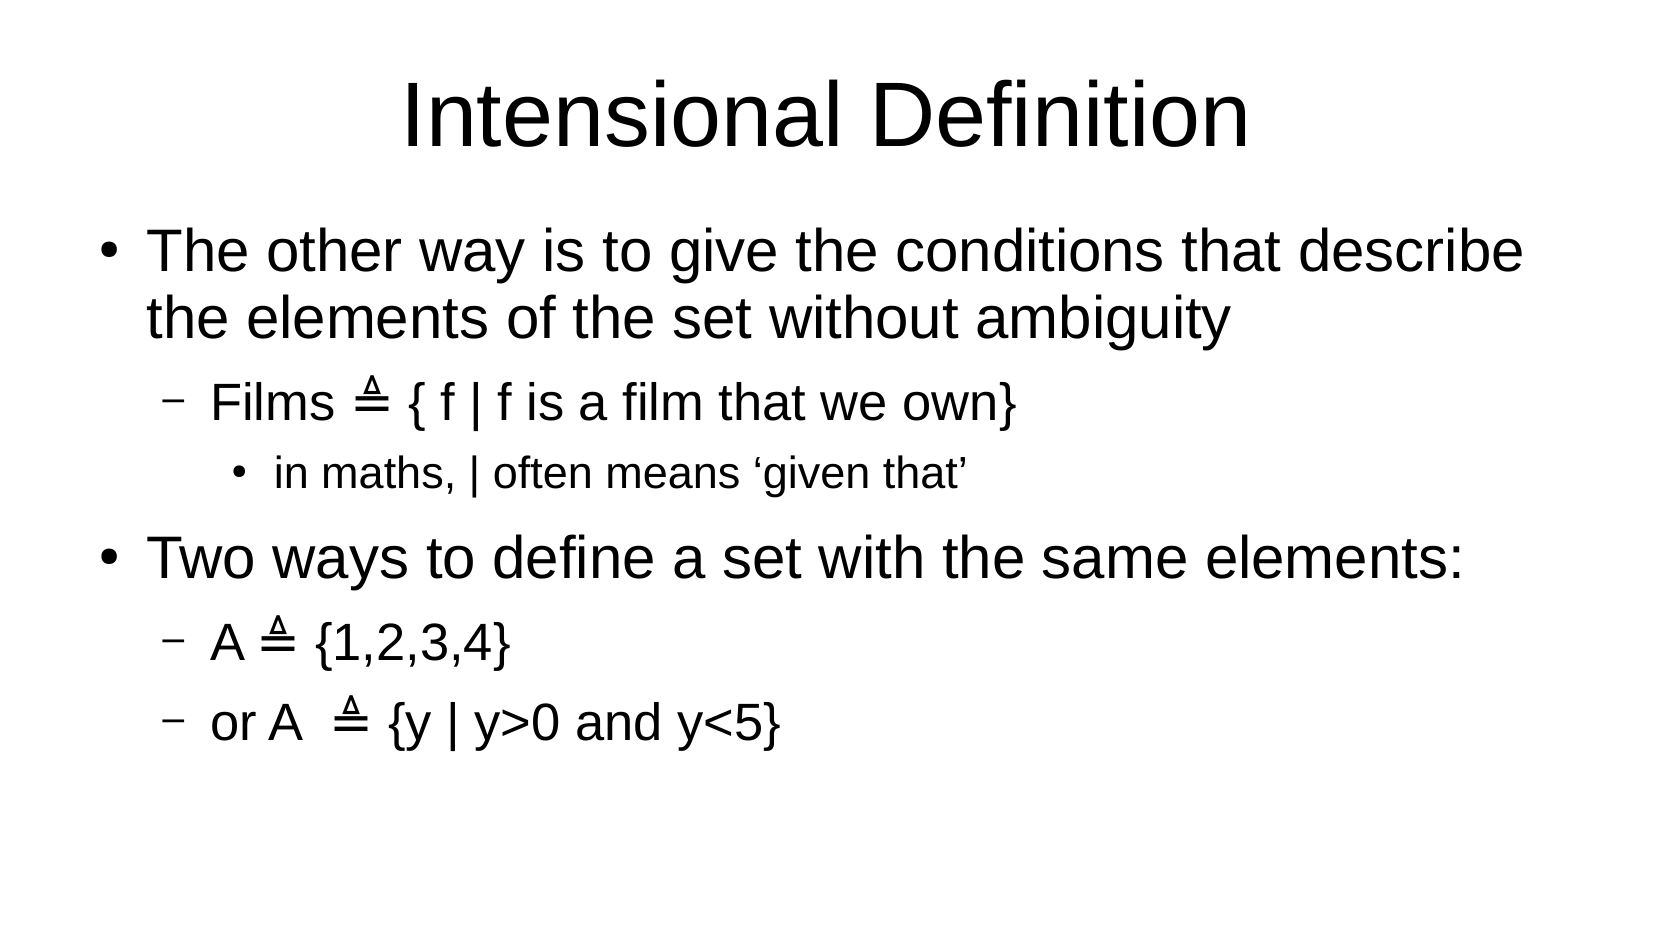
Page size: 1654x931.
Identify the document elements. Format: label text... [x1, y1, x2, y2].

list The other way is to give the conditions that describe the elements of the set without ambiguity Films ≜ { f | f is a film that we own} in maths, | often means ‘given that’ Two ways to define a set with the same elements: A ≜ {1,2,3,4} or A ≜ {y | y>0 and y<5} [82, 217, 1571, 758]
title Intensional Definition [82, 37, 1571, 193]
